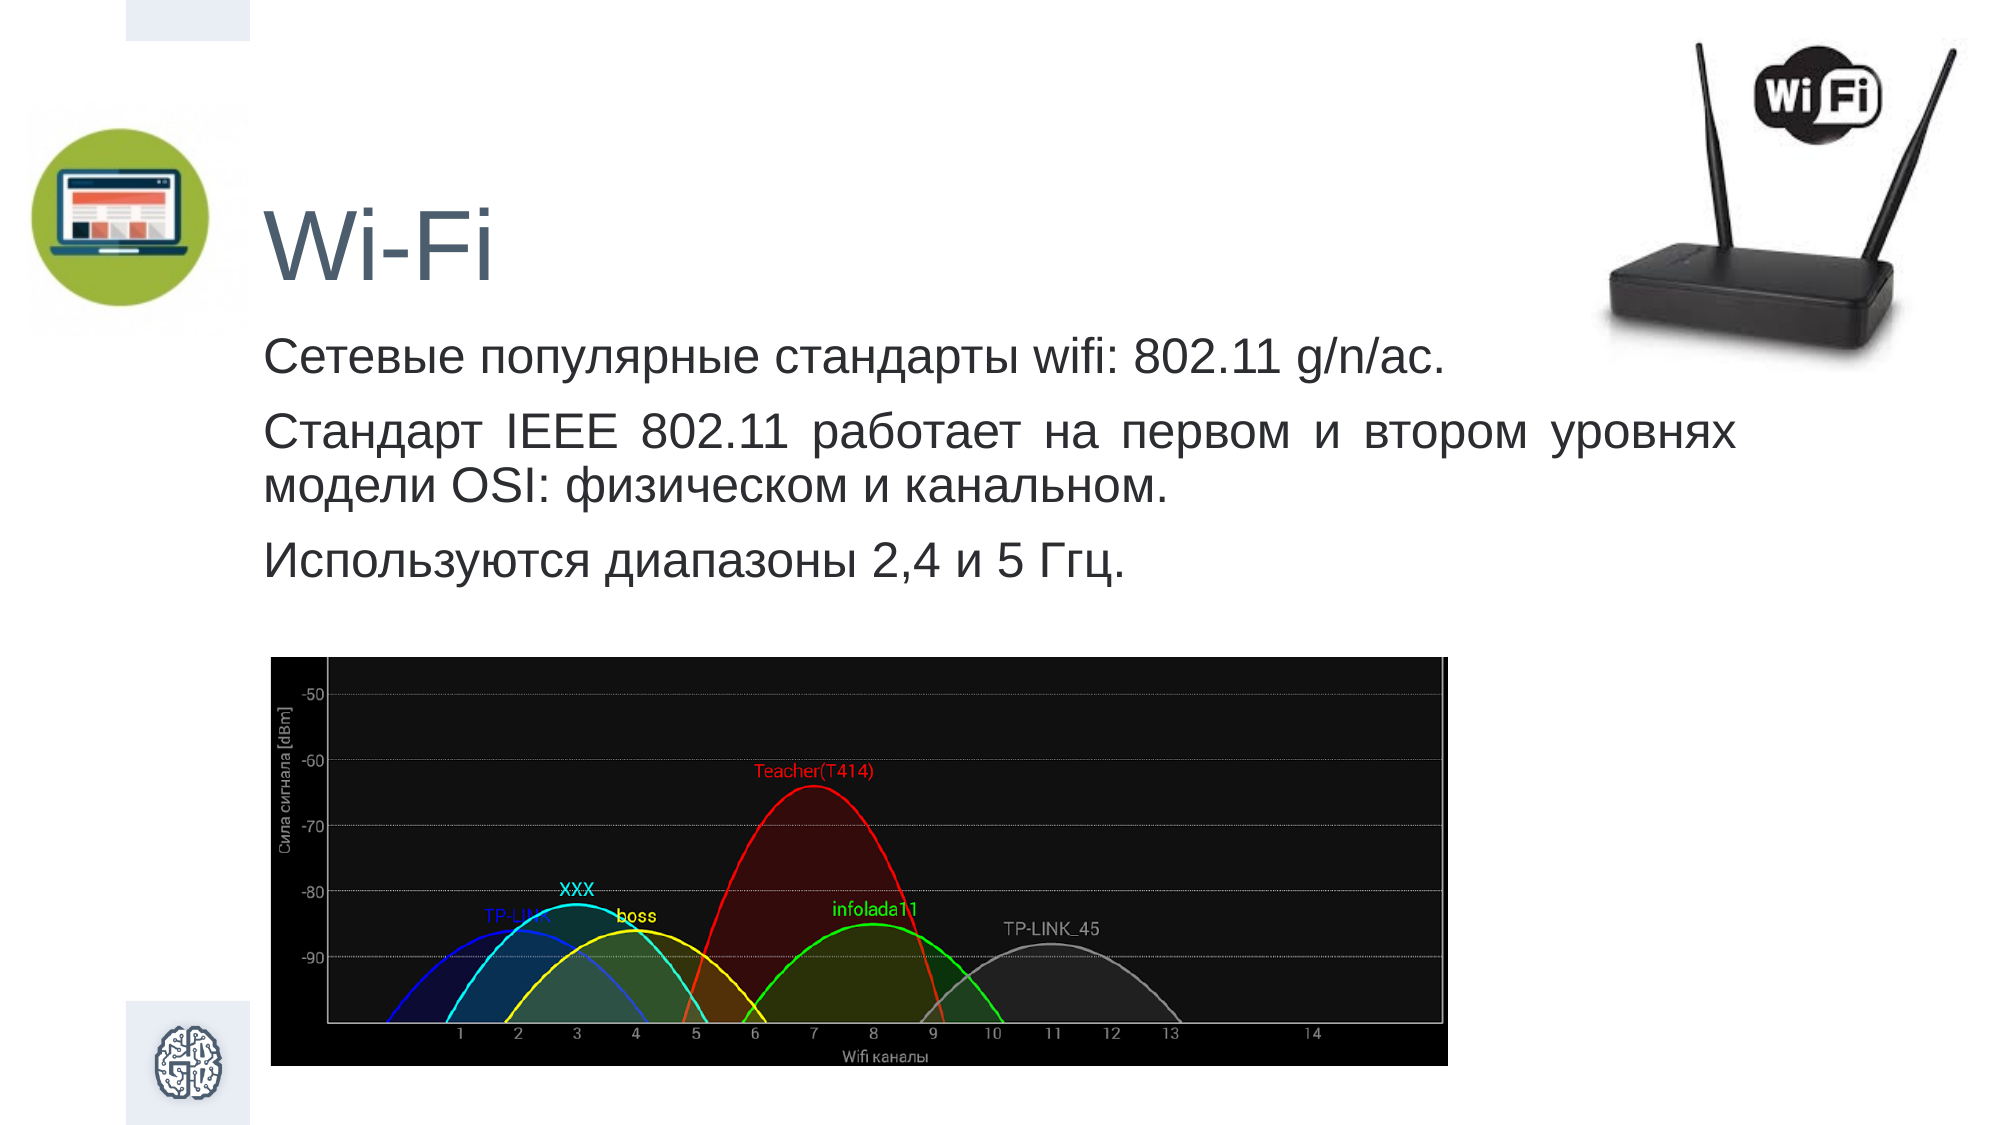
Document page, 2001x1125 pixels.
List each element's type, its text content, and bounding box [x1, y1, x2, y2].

title Wi-Fi [249, 124, 1591, 278]
picture [1591, 25, 1977, 372]
picture [144, 1016, 232, 1110]
list Сетевые популярные стандарты wifi: 802.11 g/n/ac. Стандарт IEEE 802.11 работает на первом и втором уровнях модели OSI: физическом и канальном. Используются диапазоны 2,4 и 5 Ггц. [248, 278, 1752, 716]
picture [270, 657, 1448, 1067]
picture [27, 102, 249, 336]
